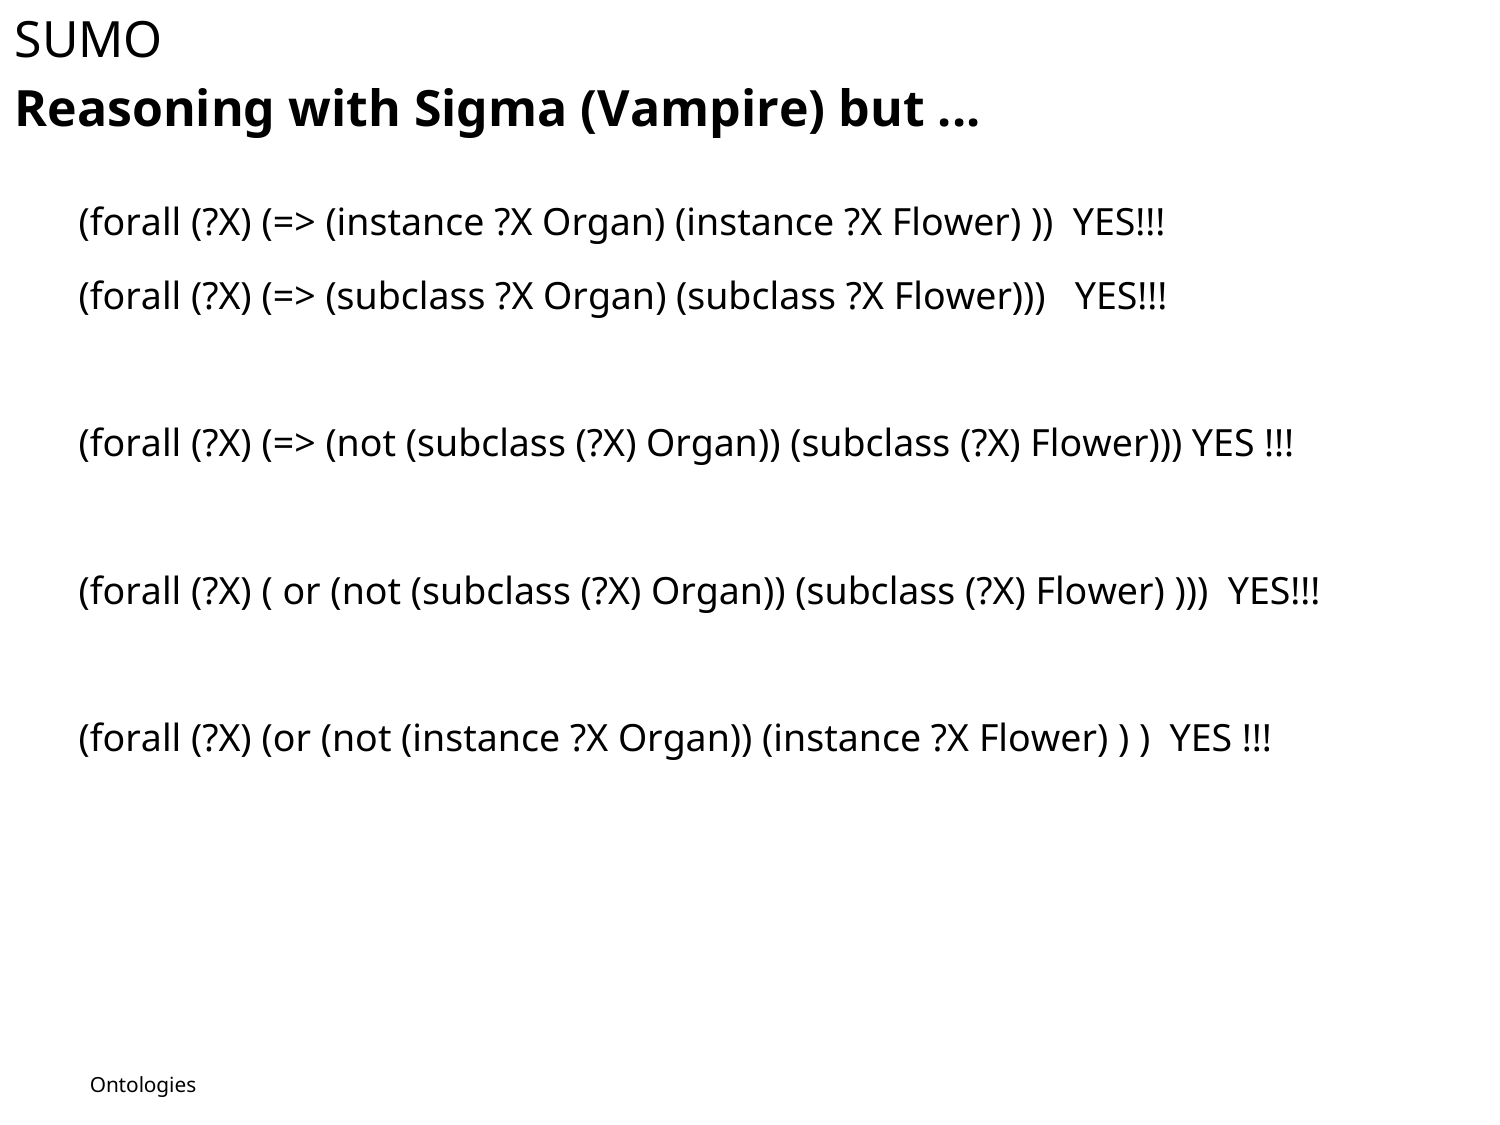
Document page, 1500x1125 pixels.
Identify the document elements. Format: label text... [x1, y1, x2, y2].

list (forall (?X) (=> (instance ?X Organ) (instance ?X Flower) )) YES!!! (forall (?X) (=> (subclass ?X Organ) (subclass ?X Flower))) YES!!! (forall (?X) (=> (not (subclass (?X) Organ)) (subclass (?X) Flower))) YES !!! (forall (?X) ( or (not (subclass (?X) Organ)) (subclass (?X) Flower) ))) YES!!! (forall (?X) (or (not (instance ?X Organ)) (instance ?X Flower) ) ) YES !!! [34, 181, 1447, 957]
title SUMO Reasoning with Sigma (Vampire) but ... [0, 0, 1500, 146]
